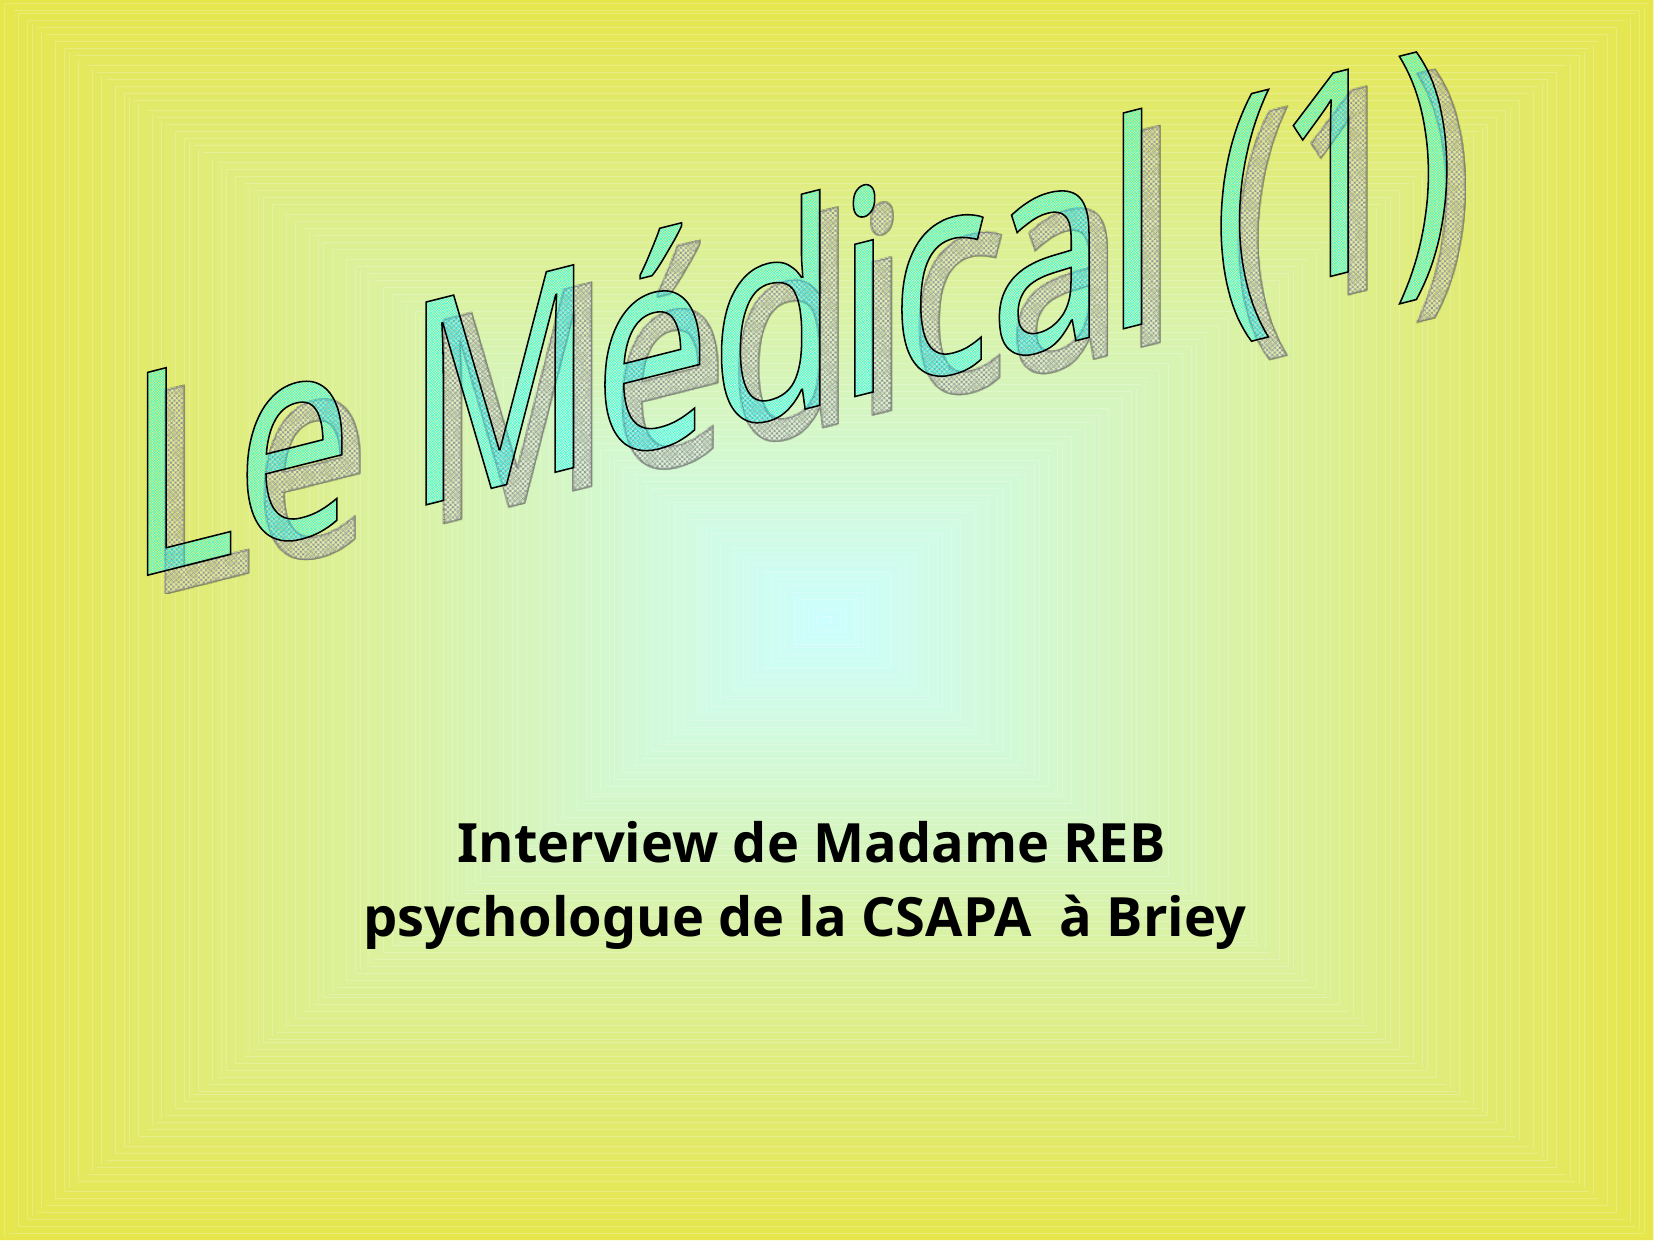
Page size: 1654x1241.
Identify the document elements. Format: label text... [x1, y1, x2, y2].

text_box Le Médical (1) [721, 189, 820, 423]
text_box Le Médical (1) [999, 190, 1090, 356]
text_box Le Médical (1) [1221, 89, 1269, 342]
text_box Le Médical (1) [426, 264, 574, 505]
text_box Le Médical (1) [1293, 69, 1349, 277]
text_box Le Médical (1) [853, 184, 875, 218]
text_box Le Médical (1) [604, 290, 700, 451]
text_box Le Médical (1) [1123, 108, 1142, 329]
text_box Le Médical (1) [901, 214, 983, 377]
text_box Le Médical (1) [640, 222, 682, 279]
text_box Le Médical (1) [147, 367, 231, 576]
text_box Le Médical (1) [1399, 51, 1447, 304]
text_box Interview de Madame REB psychologue de la CSAPA à Briey [324, 797, 1300, 1034]
text_box Le Médical (1) [247, 381, 342, 541]
text_box Le Médical (1) [854, 239, 874, 397]
